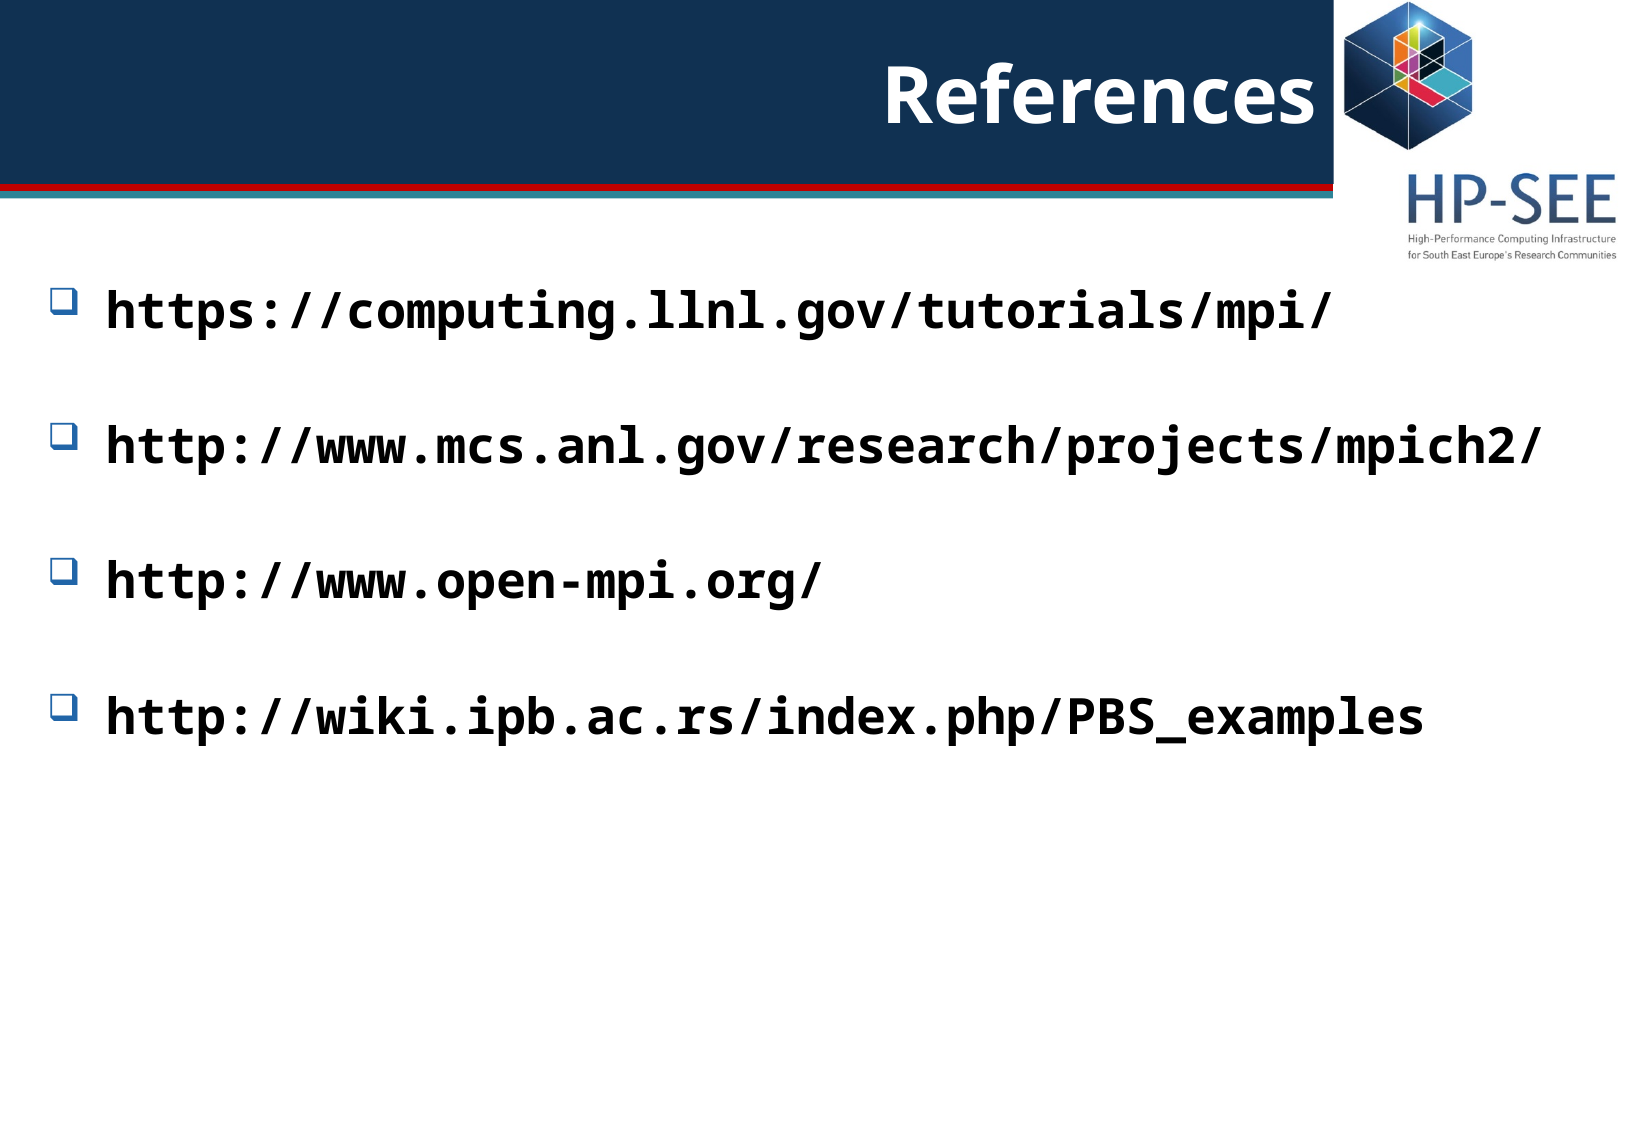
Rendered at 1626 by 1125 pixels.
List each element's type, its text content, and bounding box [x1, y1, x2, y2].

list https://computing.llnl.gov/tutorials/mpi/ http://www.mcs.anl.gov/research/projects/mpich2/ http://www.open-mpi.org/ http://wiki.ipb.ac.rs/index.php/PBS_examples [31, 271, 1593, 1079]
picture [1333, 0, 1625, 263]
title References [0, 0, 1334, 184]
